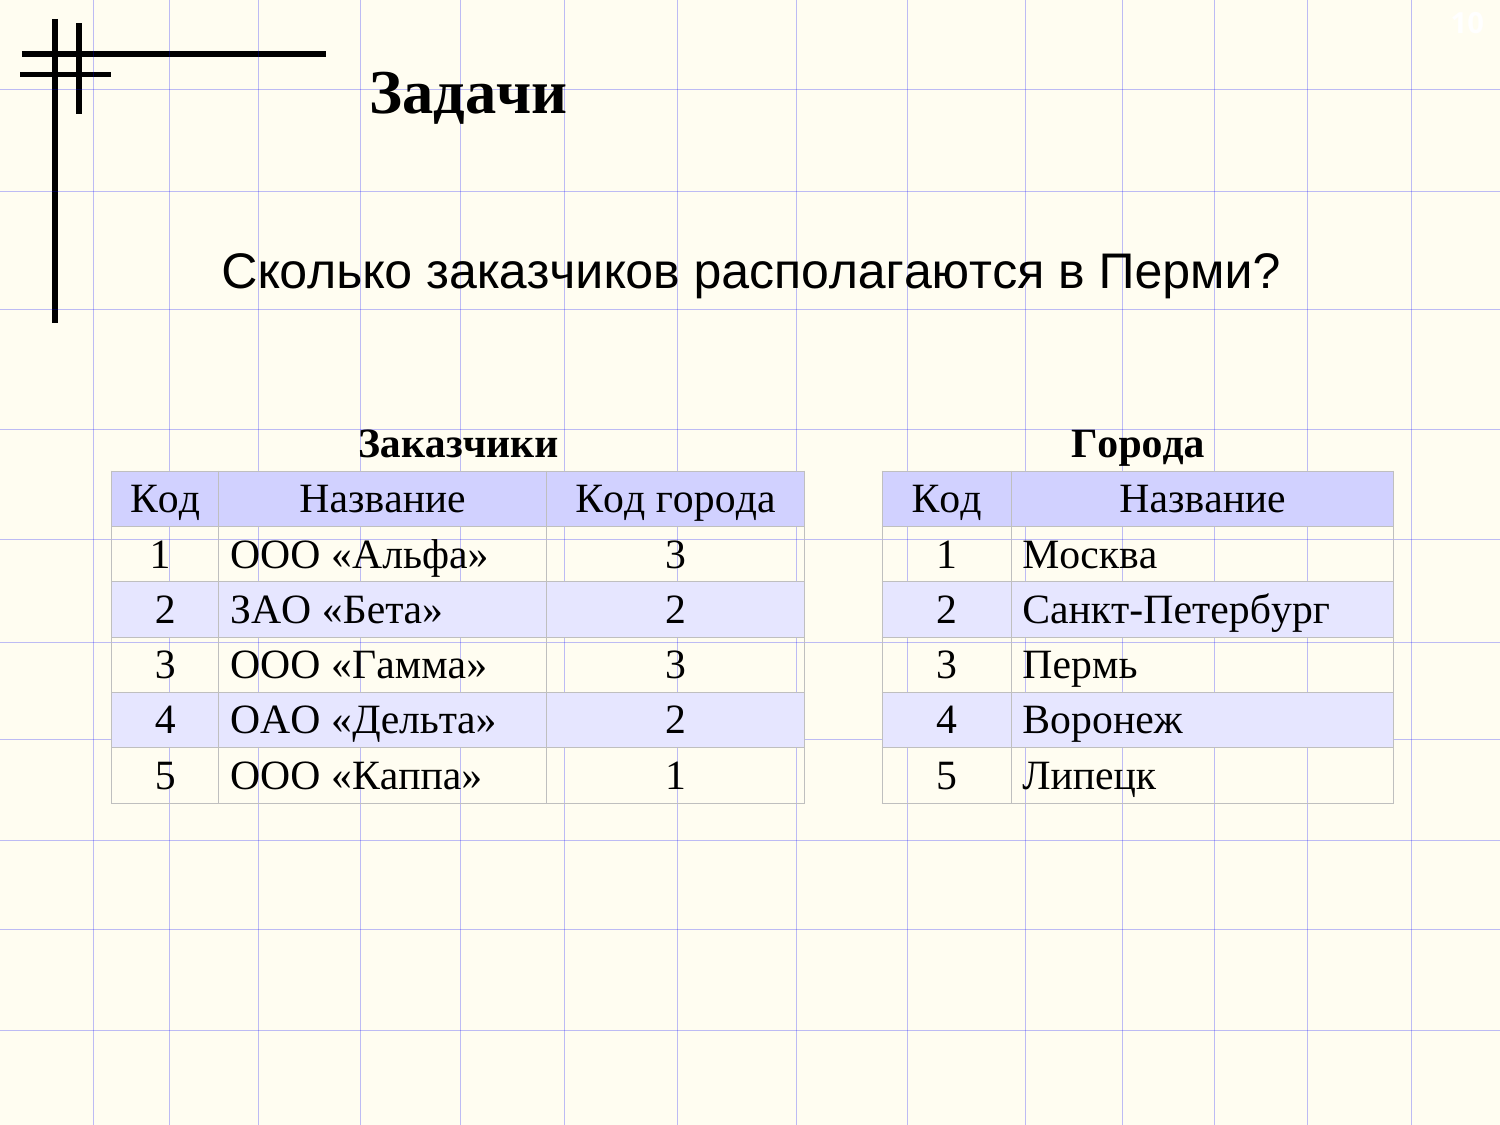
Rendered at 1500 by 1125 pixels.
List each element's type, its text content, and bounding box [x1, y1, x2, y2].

table_cell [805, 637, 882, 692]
table_cell Пермь [1012, 638, 1393, 692]
table_cell 3 [112, 638, 218, 692]
table_cell 2 [547, 693, 804, 747]
table_cell 2 [883, 582, 1011, 637]
table_cell Название [219, 472, 546, 526]
table_cell 5 [112, 748, 218, 803]
table_cell Код города [547, 472, 804, 526]
table_cell Москва [1012, 527, 1393, 581]
text_box <номер> [1148, 0, 1499, 75]
table_cell ООО «Каппа» [219, 748, 546, 803]
text_box Сколько заказчиков располагаются в Перми? [206, 230, 1300, 307]
table_cell Код [112, 472, 218, 526]
table_cell [805, 526, 882, 582]
table_header Города [882, 416, 1394, 471]
table_cell 1 [883, 527, 1011, 581]
table_cell [805, 692, 882, 748]
table_cell Воронеж [1012, 693, 1393, 747]
table_cell 3 [547, 638, 804, 692]
table_cell Санкт-Петербург [1012, 582, 1393, 637]
table_cell Липецк [1012, 748, 1393, 803]
table_cell [805, 471, 882, 526]
title Задачи [324, 43, 1426, 134]
table_cell Название [1012, 472, 1393, 526]
table_cell [805, 748, 882, 803]
table_cell ЗАО «Бета» [219, 582, 546, 637]
table_cell [805, 582, 882, 637]
table_cell 2 [112, 582, 218, 637]
table_cell 1 [112, 527, 218, 581]
table_cell 1 [547, 748, 804, 803]
table_cell ОАО «Дельта» [219, 693, 546, 747]
table_cell ООО «Гамма» [219, 638, 546, 692]
table_cell 3 [883, 638, 1011, 692]
table_cell 4 [112, 693, 218, 747]
table_cell Код [883, 472, 1011, 526]
table_cell ООО «Альфа» [219, 527, 546, 581]
table_header Заказчики [112, 416, 805, 471]
table_header [805, 416, 882, 471]
table_cell 3 [547, 527, 804, 581]
table_cell 4 [883, 693, 1011, 747]
table_cell 5 [883, 748, 1011, 803]
table_cell 2 [547, 582, 804, 637]
